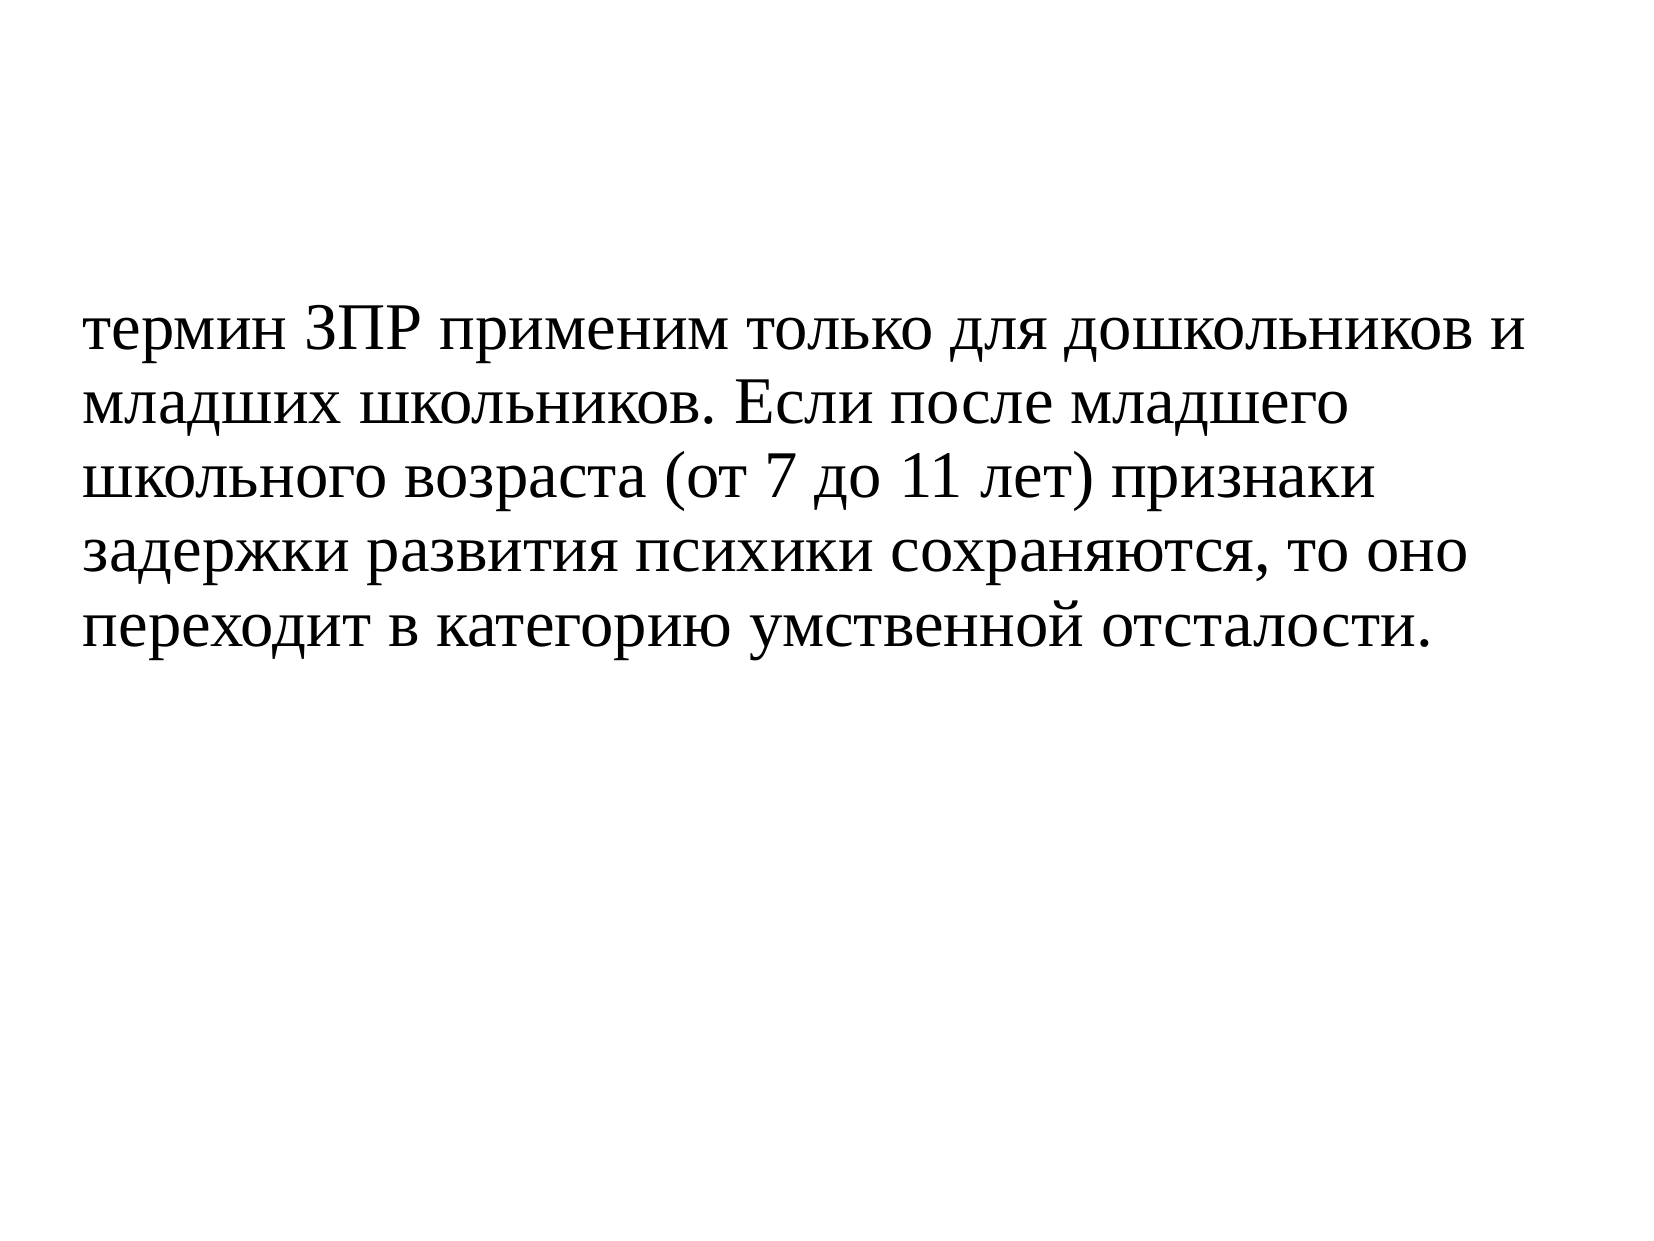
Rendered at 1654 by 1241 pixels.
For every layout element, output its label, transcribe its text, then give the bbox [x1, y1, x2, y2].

list термин ЗПР применим только для дошкольников и младших школьников. Если после младшего школьного возраста (от 7 до 11 лет) признаки задержки развития психики сохраняются, то оно переходит в категорию умственной отсталости. [82, 290, 1571, 1109]
